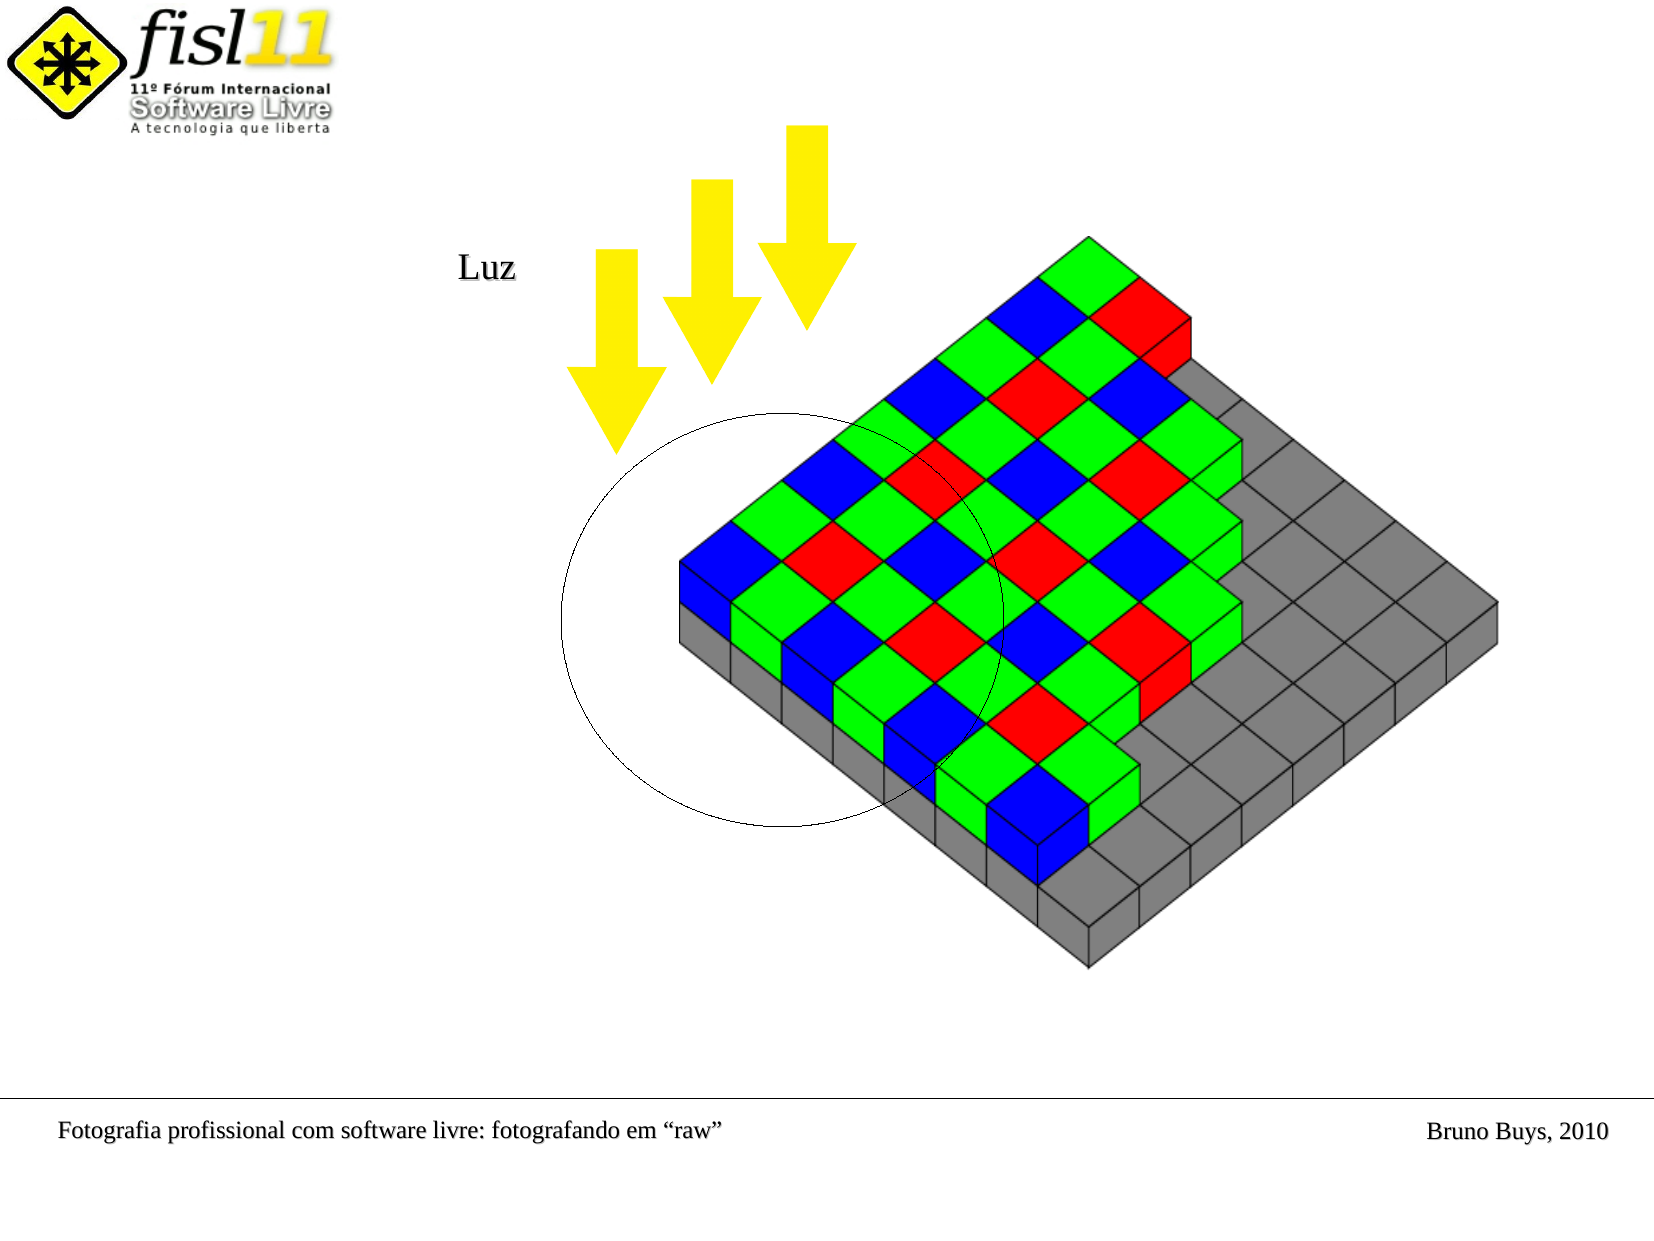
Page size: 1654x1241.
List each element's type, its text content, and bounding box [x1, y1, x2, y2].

text_box Luz [442, 238, 532, 296]
text_box [561, 413, 1004, 827]
text_box Bruno Buys, 2010 [1411, 1110, 1625, 1153]
text_box Fotografia profissional com software livre: fotografando em “raw” [42, 1108, 739, 1152]
picture [5, 3, 343, 148]
picture [566, 126, 1506, 975]
